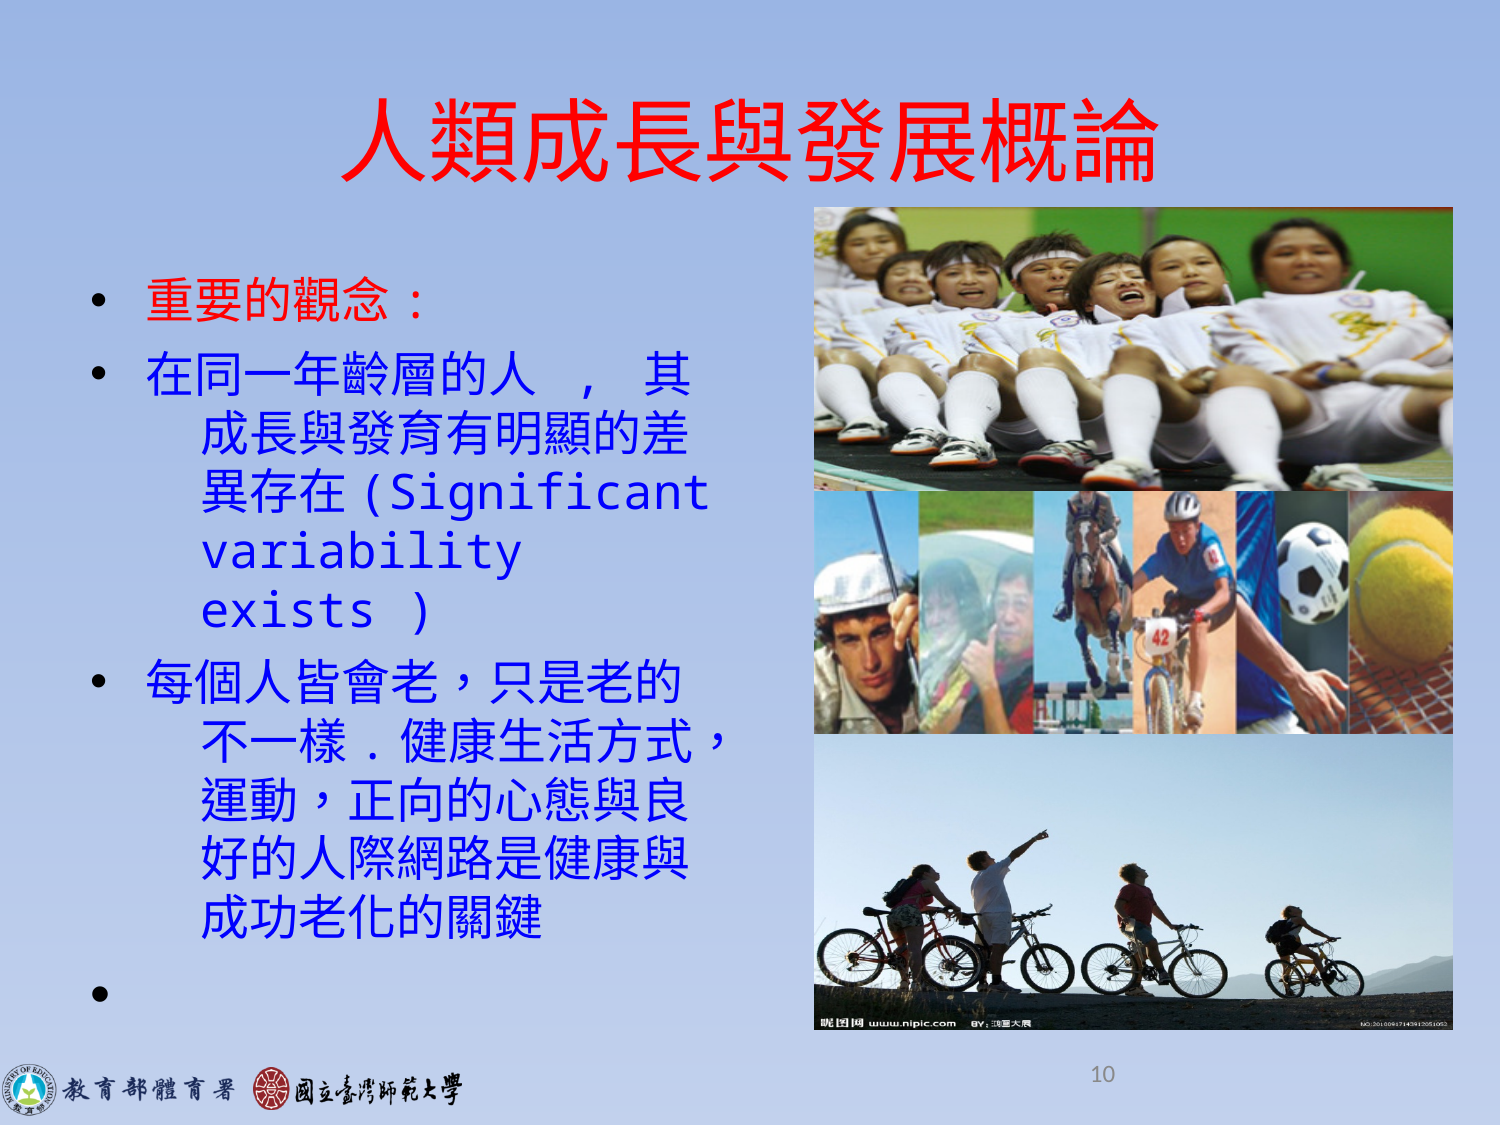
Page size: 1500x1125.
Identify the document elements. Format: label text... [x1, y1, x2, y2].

text_box [1074, 1042, 1426, 1103]
picture [814, 207, 1453, 1030]
list 重要的觀念: 在同一年齡層的人 , 其成長與發育有明顯的差異存在(Significant variability exists ) 每個人皆會老，只是老的不一樣.健康生活方式，運動，正向的心態與良好的人際網路是健康與成功老化的關鍵 [75, 262, 738, 1005]
title 人類成長與發展概論 [75, 45, 1426, 233]
